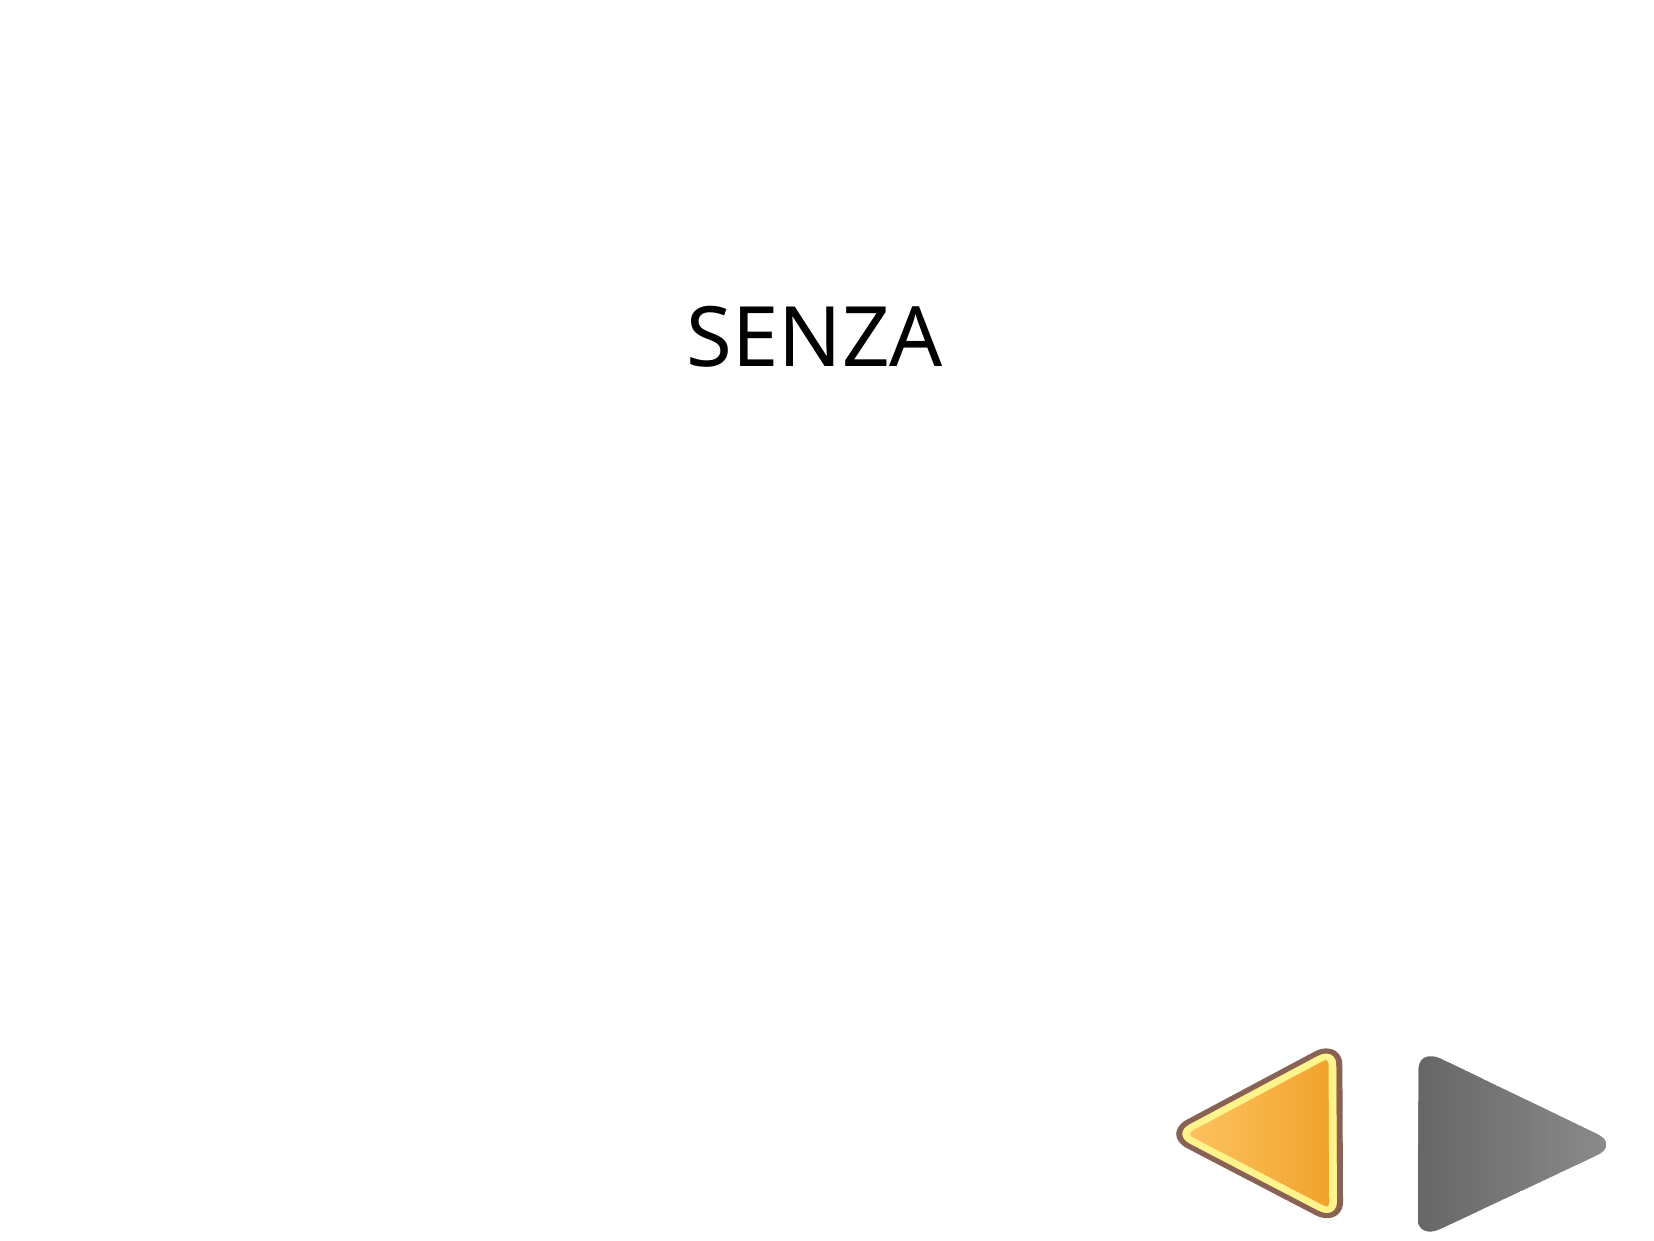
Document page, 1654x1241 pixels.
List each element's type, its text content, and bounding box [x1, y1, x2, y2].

list SENZA [70, 283, 1559, 1102]
picture [1406, 1047, 1619, 1241]
picture [1169, 1039, 1353, 1229]
